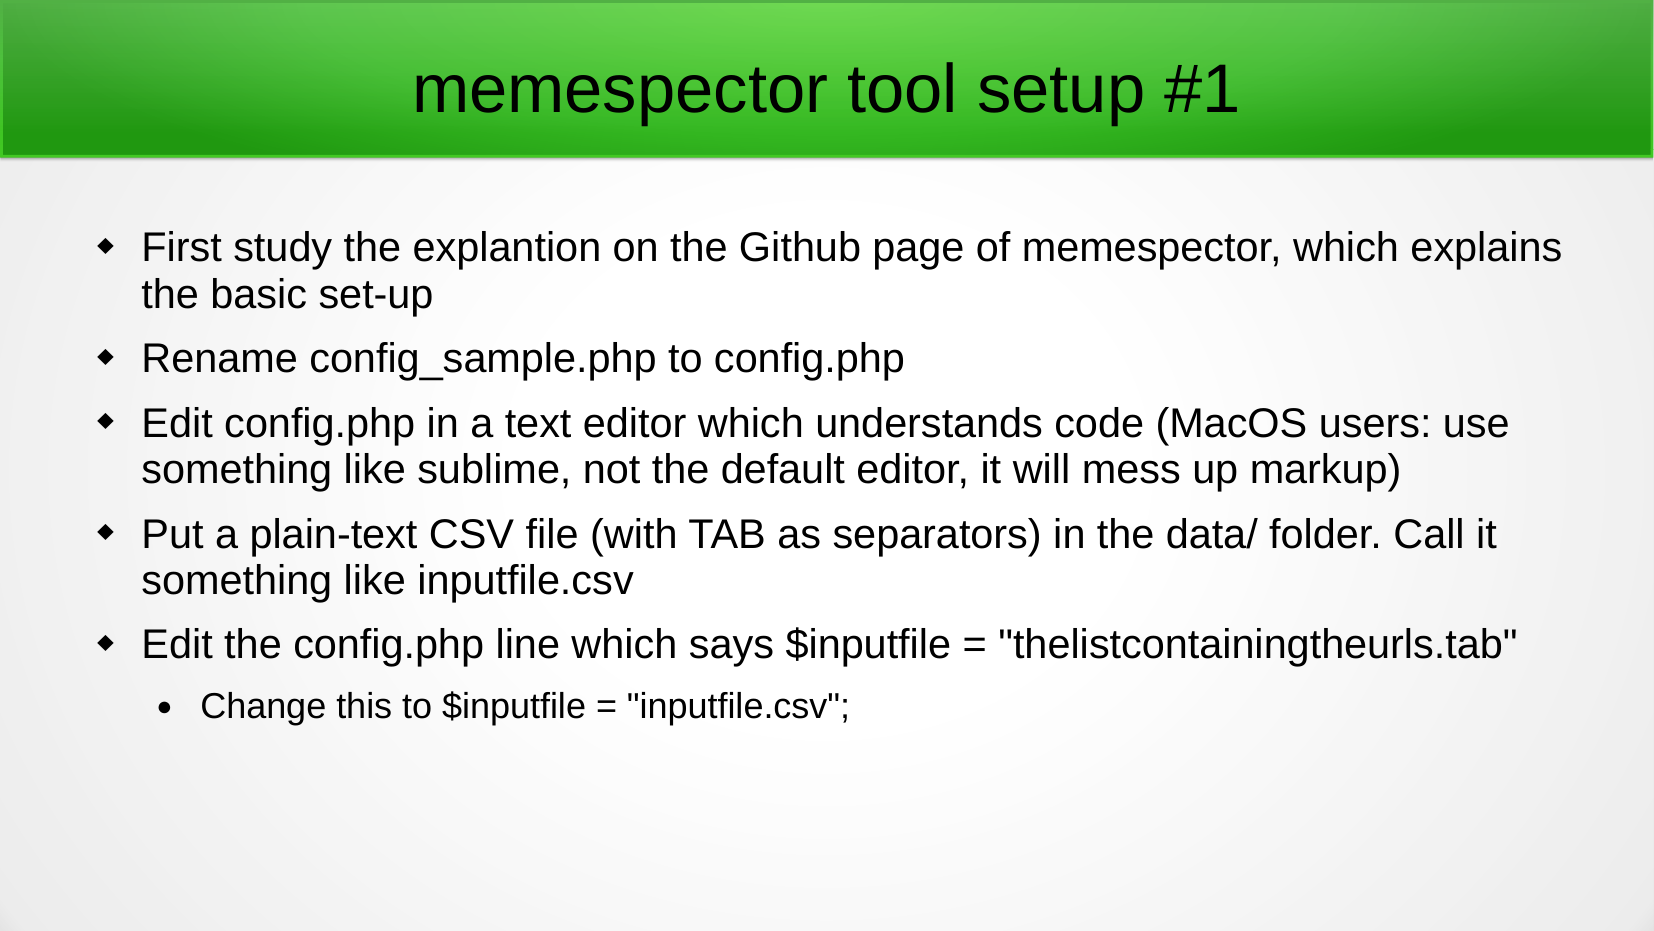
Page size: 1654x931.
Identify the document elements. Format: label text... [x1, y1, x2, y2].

title memespector tool setup #1 [82, 35, 1571, 142]
list First study the explantion on the Github page of memespector, which explains the basic set-up Rename config_sample.php to config.php Edit config.php in a text editor which understands code (MacOS users: use something like sublime, not the default editor, it will mess up markup) Put a plain-text CSV file (with TAB as separators) in the data/ folder. Call it something like inputfile.csv Edit the config.php line which says $inputfile = "thelistcontainingtheurls.tab" Change this to $inputfile = "inputfile.csv"; [82, 224, 1571, 764]
